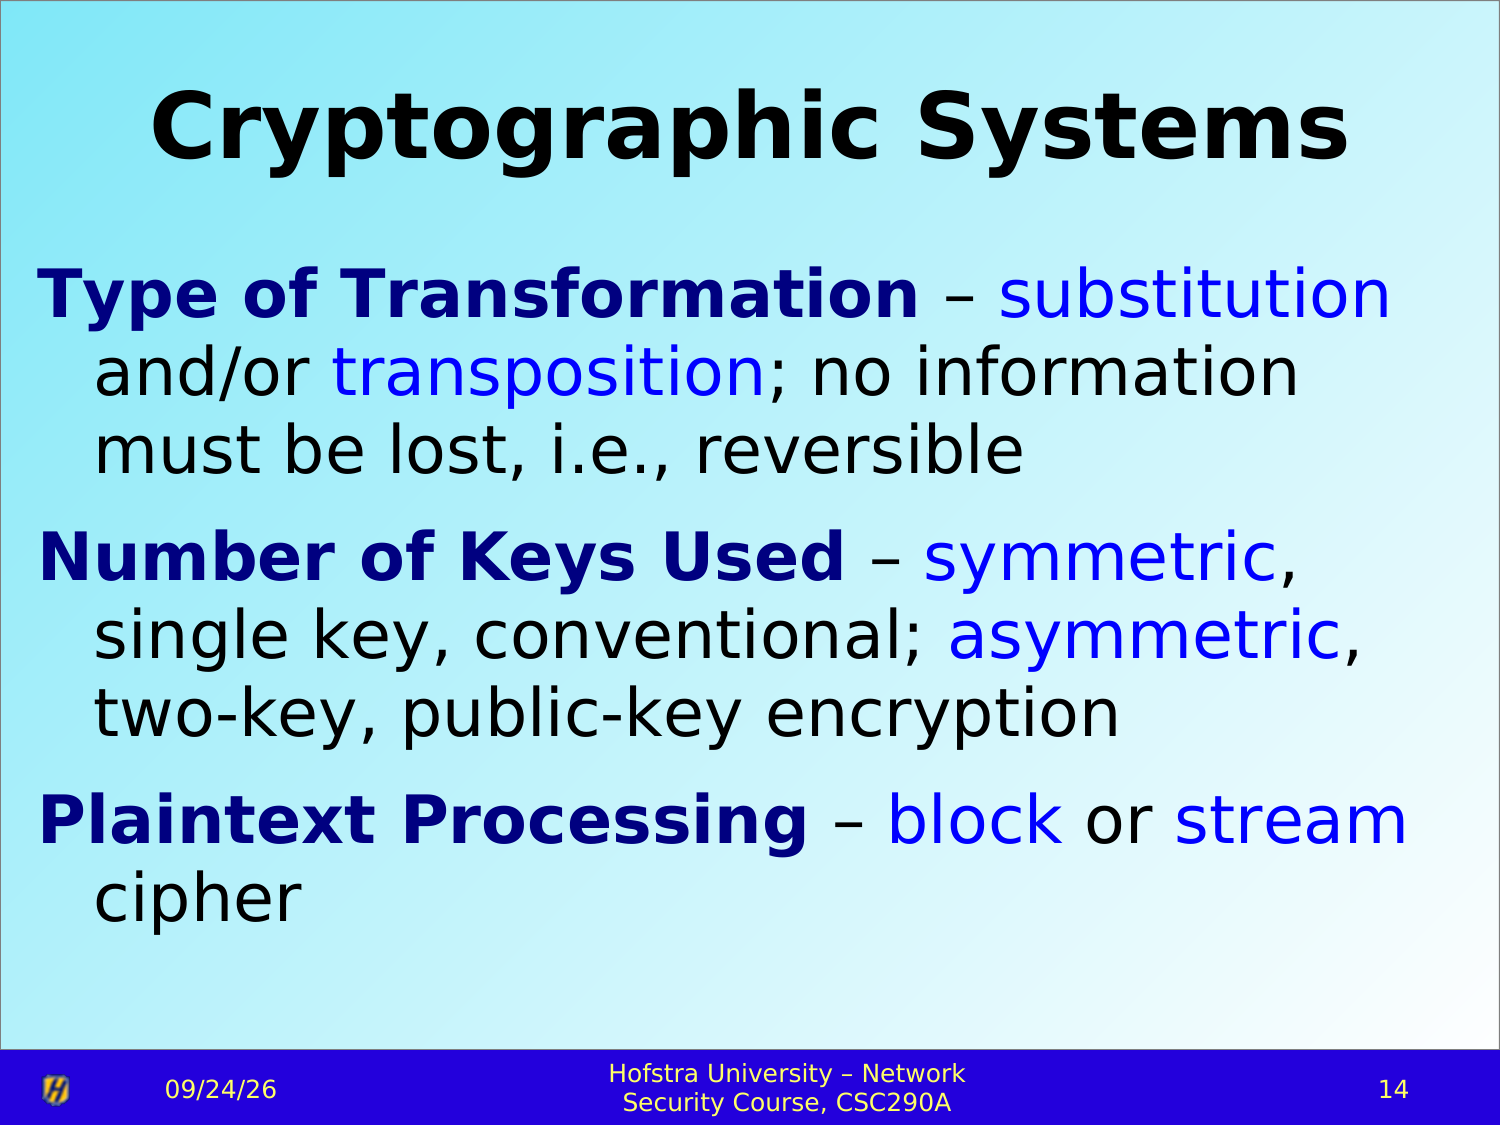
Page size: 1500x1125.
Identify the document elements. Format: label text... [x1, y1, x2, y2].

title Cryptographic Systems [71, 70, 1431, 184]
picture [37, 1072, 76, 1110]
list Type of Transformation – substitution and/or transposition; no information must be lost, i.e., reversible Number of Keys Used – symmetric, single key, conventional; asymmetric, two-key, public-key encryption Plaintext Processing – block or stream cipher [37, 255, 1463, 938]
